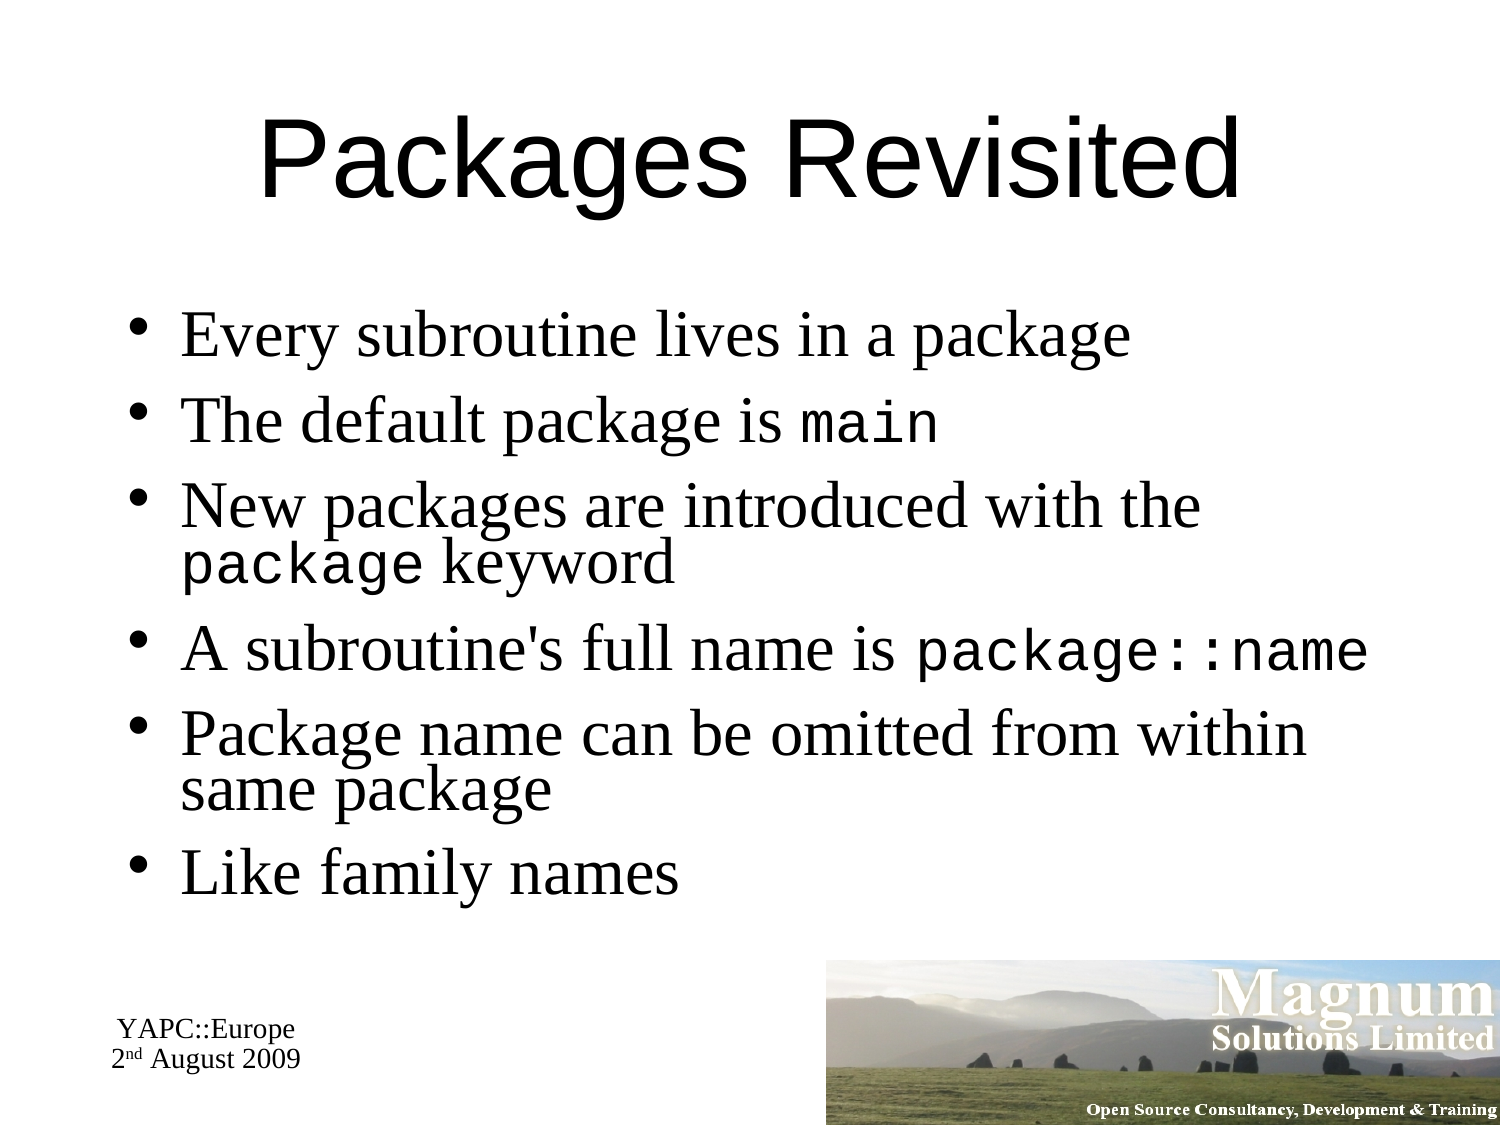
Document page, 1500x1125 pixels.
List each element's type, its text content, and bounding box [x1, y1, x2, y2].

title Packages Revisited [110, 26, 1391, 288]
picture [826, 960, 1500, 1125]
list Every subroutine lives in a package The default package is main New packages are introduced with the package keyword A subroutine's full name is package::name Package name can be omitted from within same package Like family names [110, 312, 1391, 1006]
